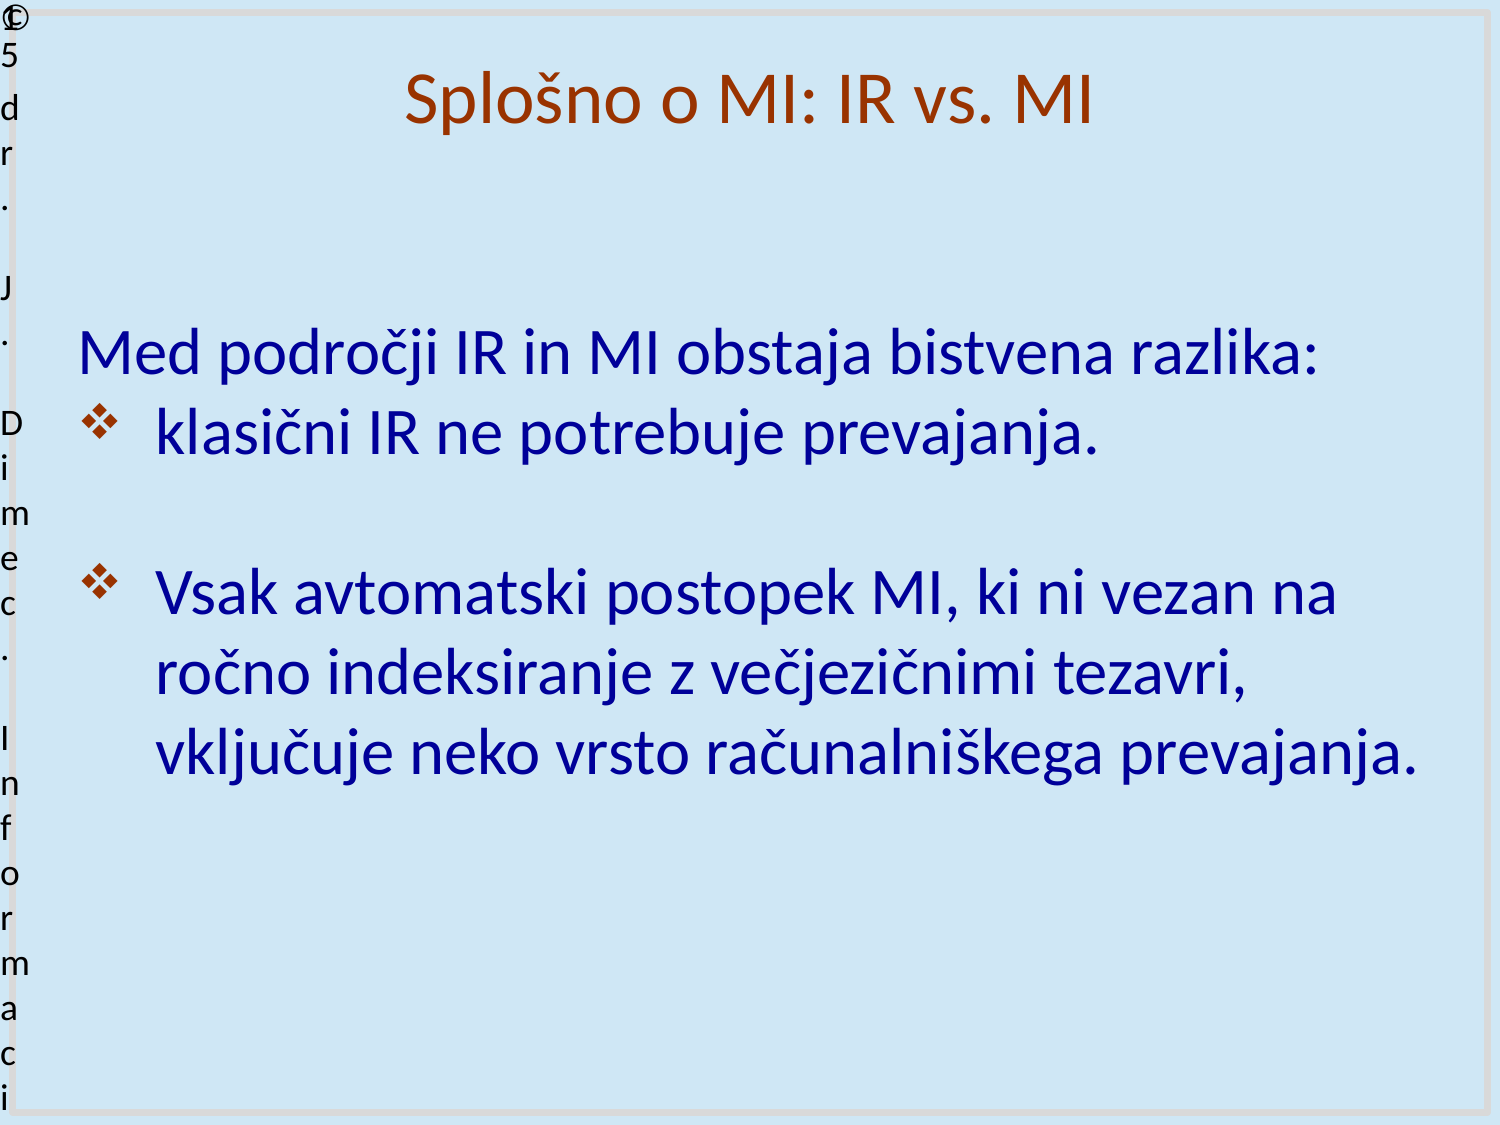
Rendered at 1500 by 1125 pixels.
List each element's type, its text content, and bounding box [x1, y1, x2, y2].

title Splošno o MI: IR vs. MI [37, 24, 1463, 163]
list Med področji IR in MI obstaja bistvena razlika: klasični IR ne potrebuje prevajanja. Vsak avtomatski postopek MI, ki ni vezan na ročno indeksiranje z večjezičnimi tezavri, vključuje neko vrsto računalniškega prevajanja. [62, 299, 1438, 1050]
